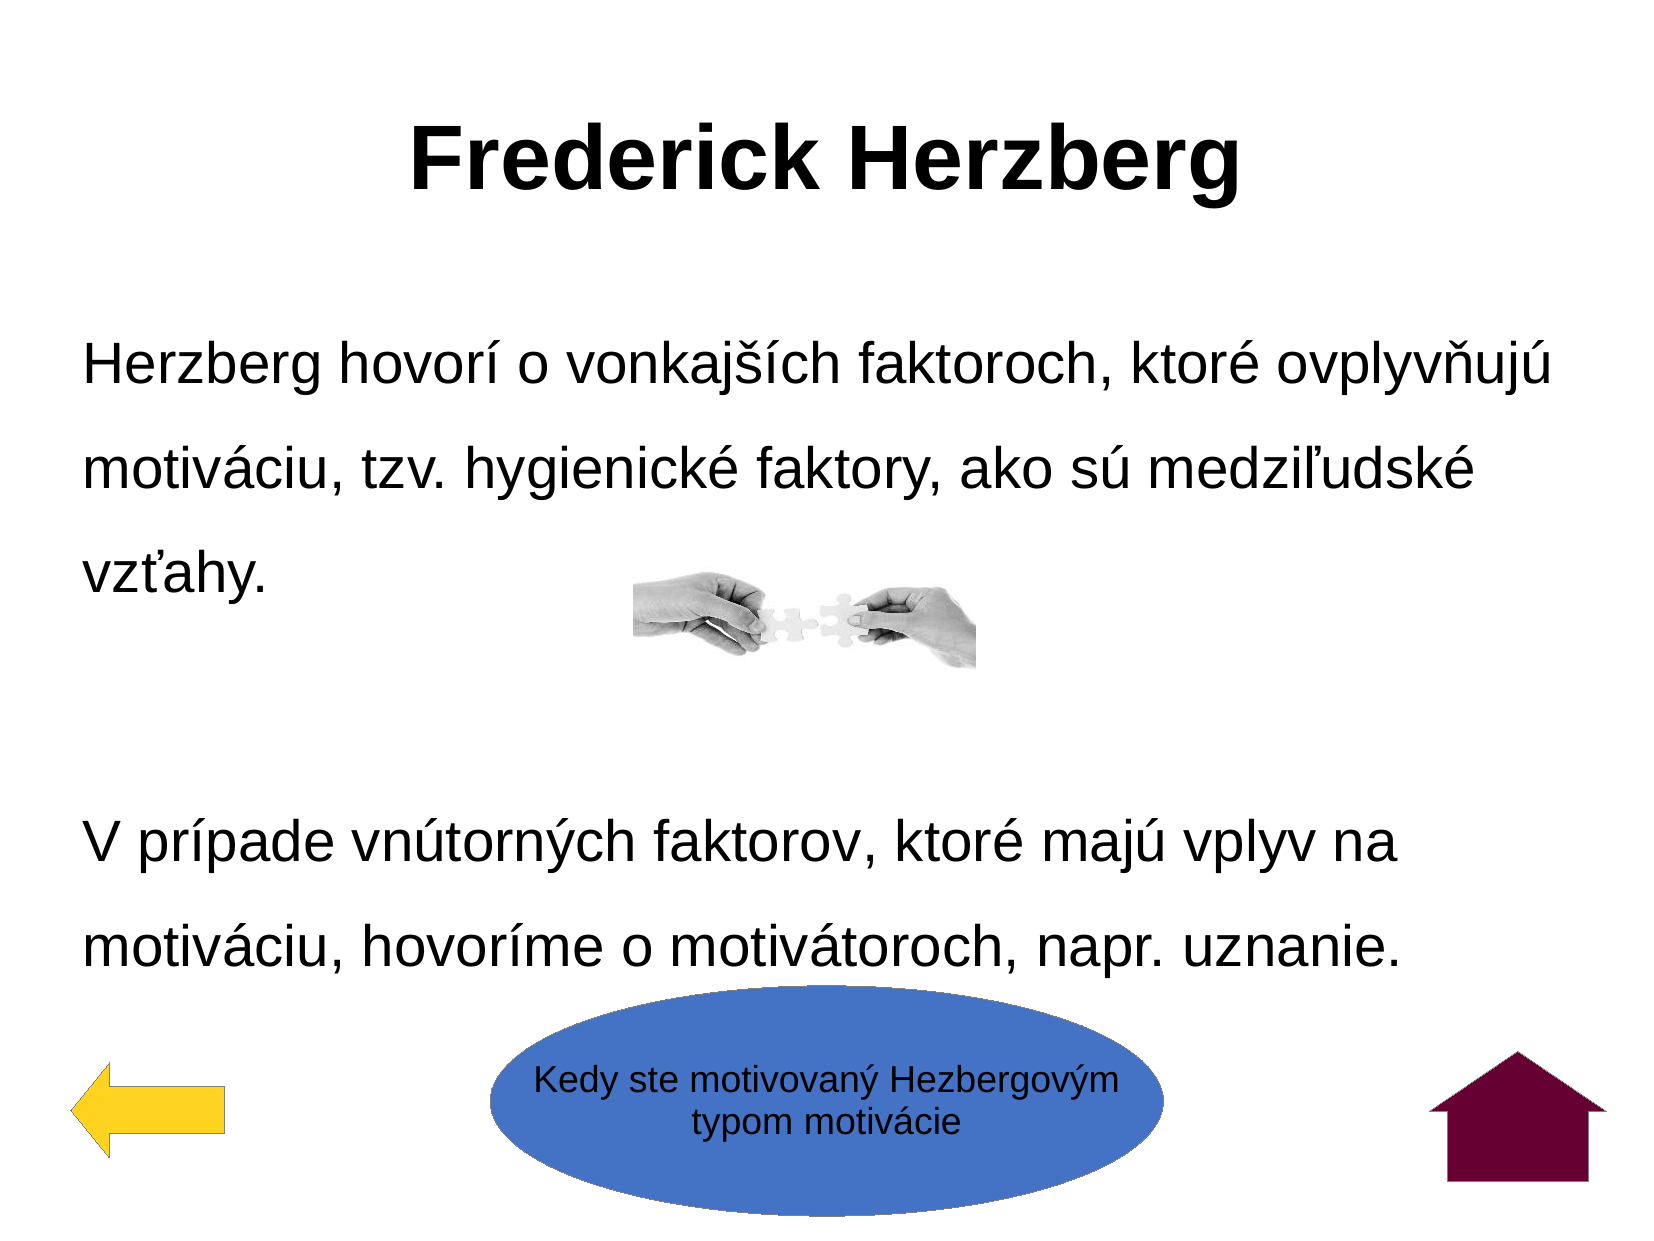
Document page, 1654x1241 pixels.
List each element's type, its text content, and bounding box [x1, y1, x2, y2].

title Frederick Herzberg [82, 97, 1571, 209]
text_box Kedy ste motivovaný Hezbergovým typom motivácie [490, 985, 1164, 1217]
text_box [70, 1062, 225, 1158]
text_box [1429, 1051, 1607, 1182]
picture [633, 542, 976, 696]
list Herzberg hovorí o vonkajších faktoroch, ktoré ovplyvňujú motiváciu, tzv. hygienické faktory, ako sú medziľudské vzťahy. V prípade vnútorných faktorov, ktoré majú vplyv na motiváciu, hovoríme o motivátoroch, napr. uznanie. [82, 290, 1571, 1102]
